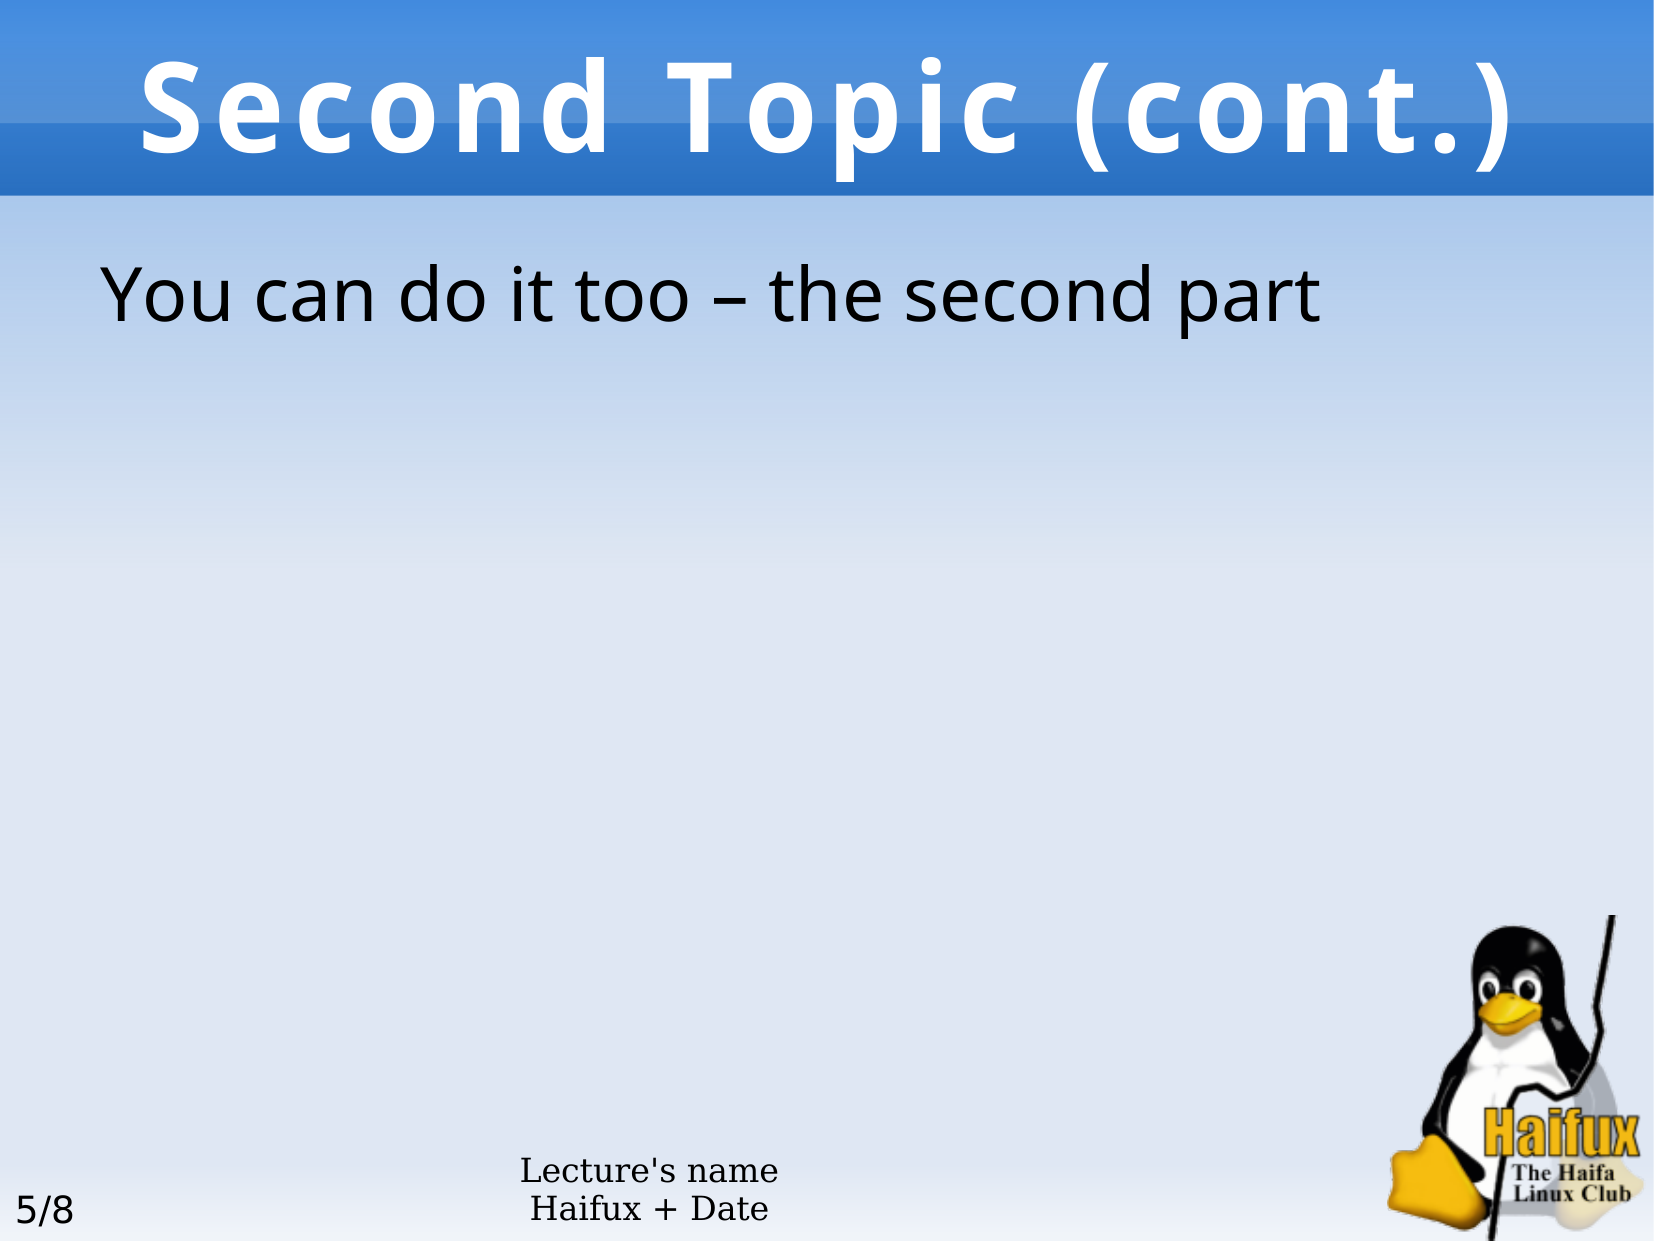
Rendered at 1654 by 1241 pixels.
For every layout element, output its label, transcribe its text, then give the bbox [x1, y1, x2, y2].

picture [0, 0, 1654, 1241]
title Second Topic (cont.) [29, 29, 1625, 178]
list You can do it too – the second part [82, 240, 1571, 1099]
